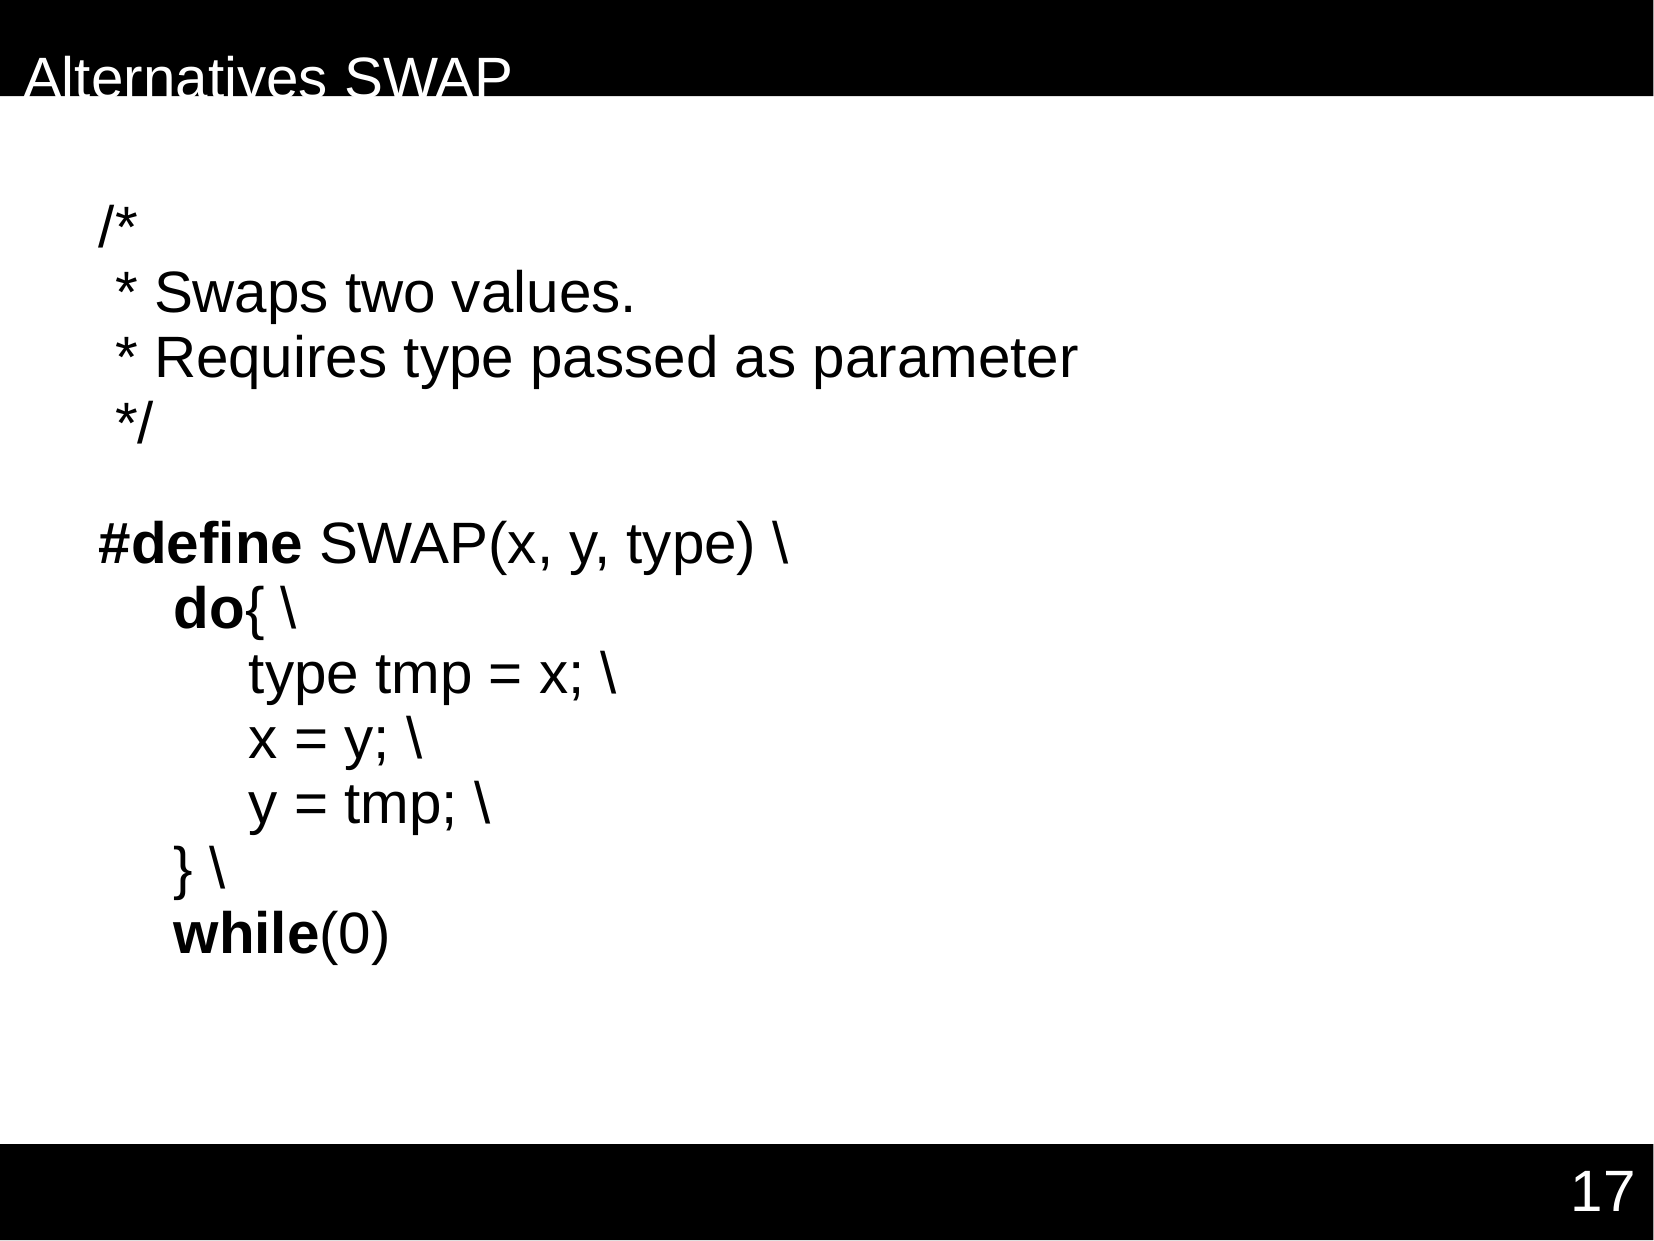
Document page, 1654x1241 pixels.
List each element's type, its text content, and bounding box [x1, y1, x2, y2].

text_box /* * Swaps two values. * Requires type passed as parameter */ #define SWAP(x, y, type) \ do{ \ type tmp = x; \ x = y; \ y = tmp; \ } \ while(0) [84, 187, 1654, 1206]
text_box Alternatives SWAP [8, 6, 766, 94]
